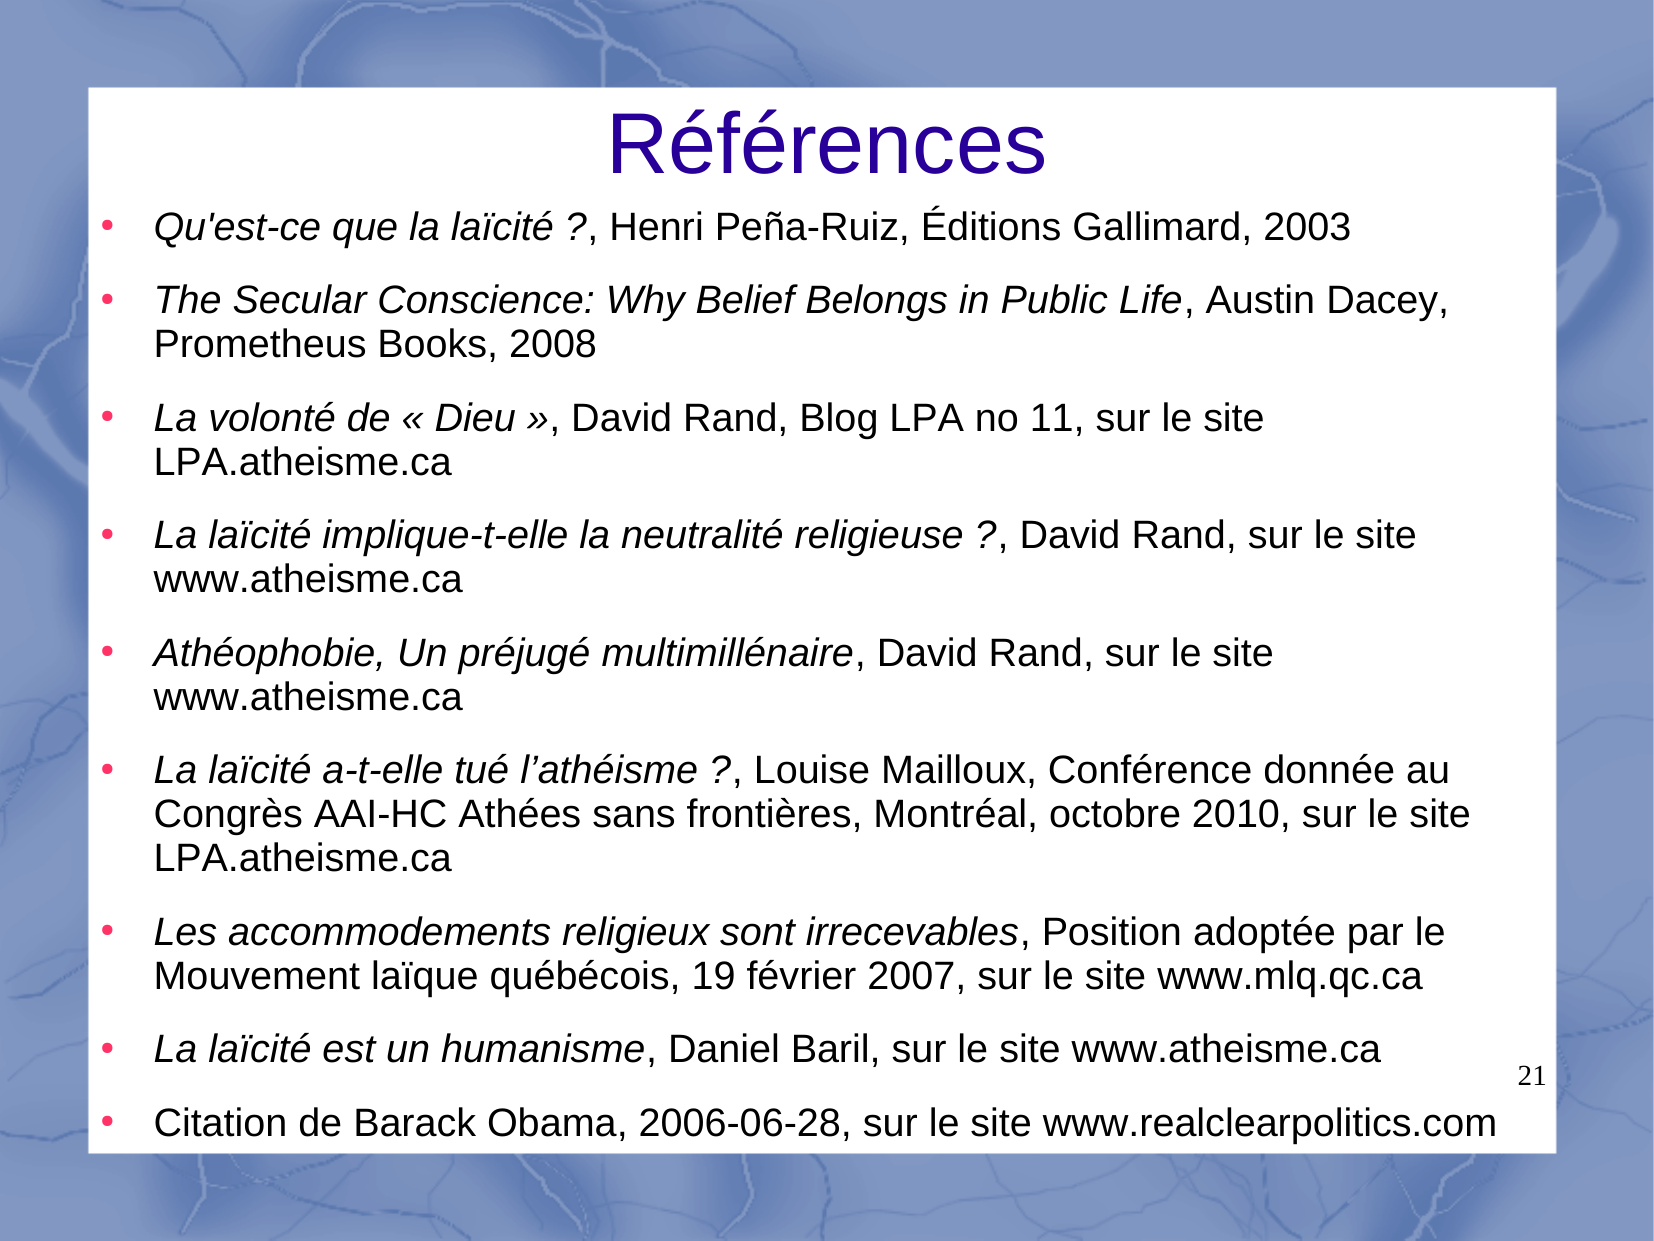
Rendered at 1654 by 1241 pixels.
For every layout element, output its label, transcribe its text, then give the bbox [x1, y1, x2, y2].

picture [0, 0, 1654, 1241]
list Qu'est-ce que la laïcité ?, Henri Peña-Ruiz, Éditions Gallimard, 2003 The Secular Conscience: Why Belief Belongs in Public Life, Austin Dacey, Prometheus Books, 2008 La volonté de « Dieu », David Rand, Blog LPA no 11, sur le site LPA.atheisme.ca La laïcité implique-t-elle la neutralité religieuse ?, David Rand, sur le site www.atheisme.ca Athéophobie, Un préjugé multimillénaire, David Rand, sur le site www.atheisme.ca La laïcité a-t-elle tué l’athéisme ?, Louise Mailloux, Conférence donnée au Congrès AAI-HC Athées sans frontières, Montréal, octobre 2010, sur le site LPA.atheisme.ca Les accommodements religieux sont irrecevables, Position adoptée par le Mouvement laïque québécois, 19 février 2007, sur le site www.mlq.qc.ca La laïcité est un humanisme, Daniel Baril, sur le site www.atheisme.ca Citation de Barack Obama, 2006-06-28, sur le site www.realclearpolitics.com [82, 204, 1571, 1177]
title Références [118, 82, 1536, 204]
